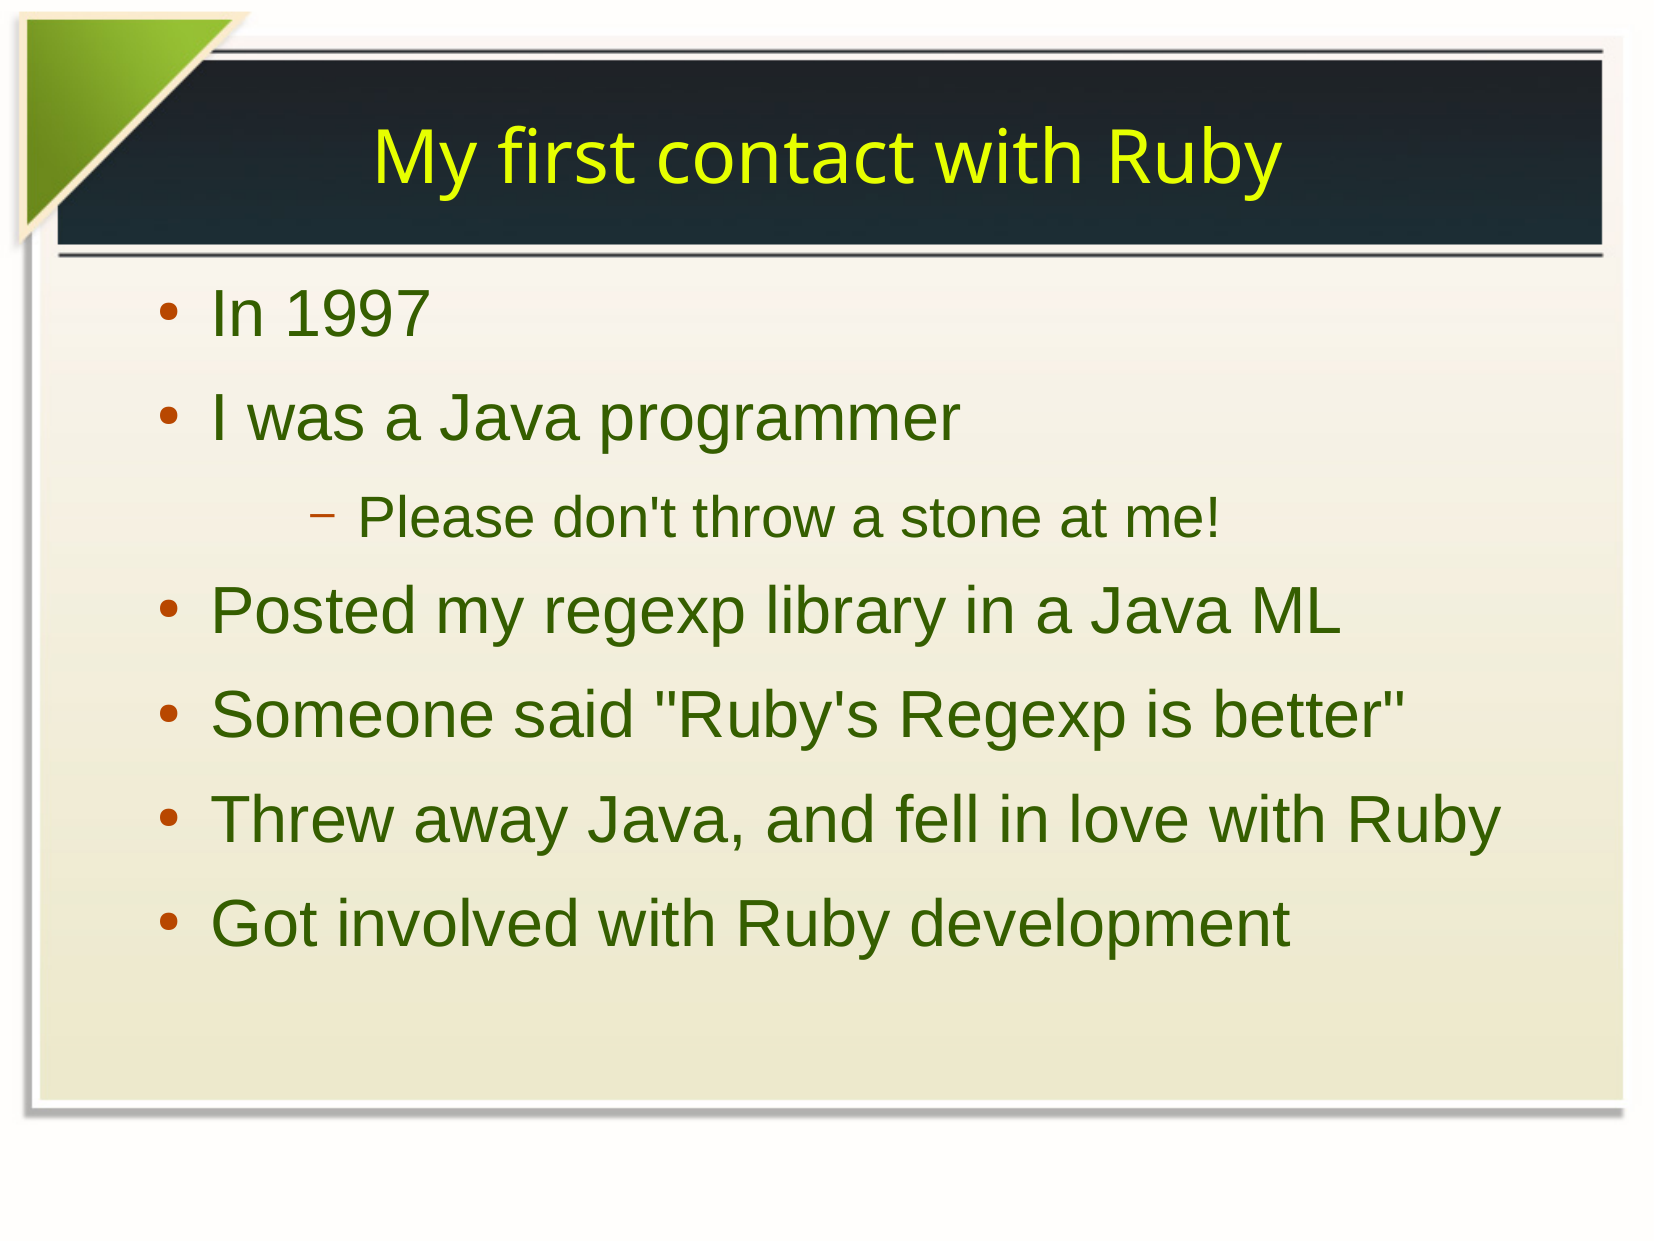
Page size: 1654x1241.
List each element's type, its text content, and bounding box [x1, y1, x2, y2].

picture [0, 0, 1654, 1241]
list In 1997 I was a Java programmer Please don't throw a stone at me! Posted my regexp library in a Java ML Someone said "Ruby's Regexp is better" Threw away Java, and fell in love with Ruby Got involved with Ruby development [121, 276, 1534, 1087]
title My first contact with Ruby [121, 73, 1534, 237]
